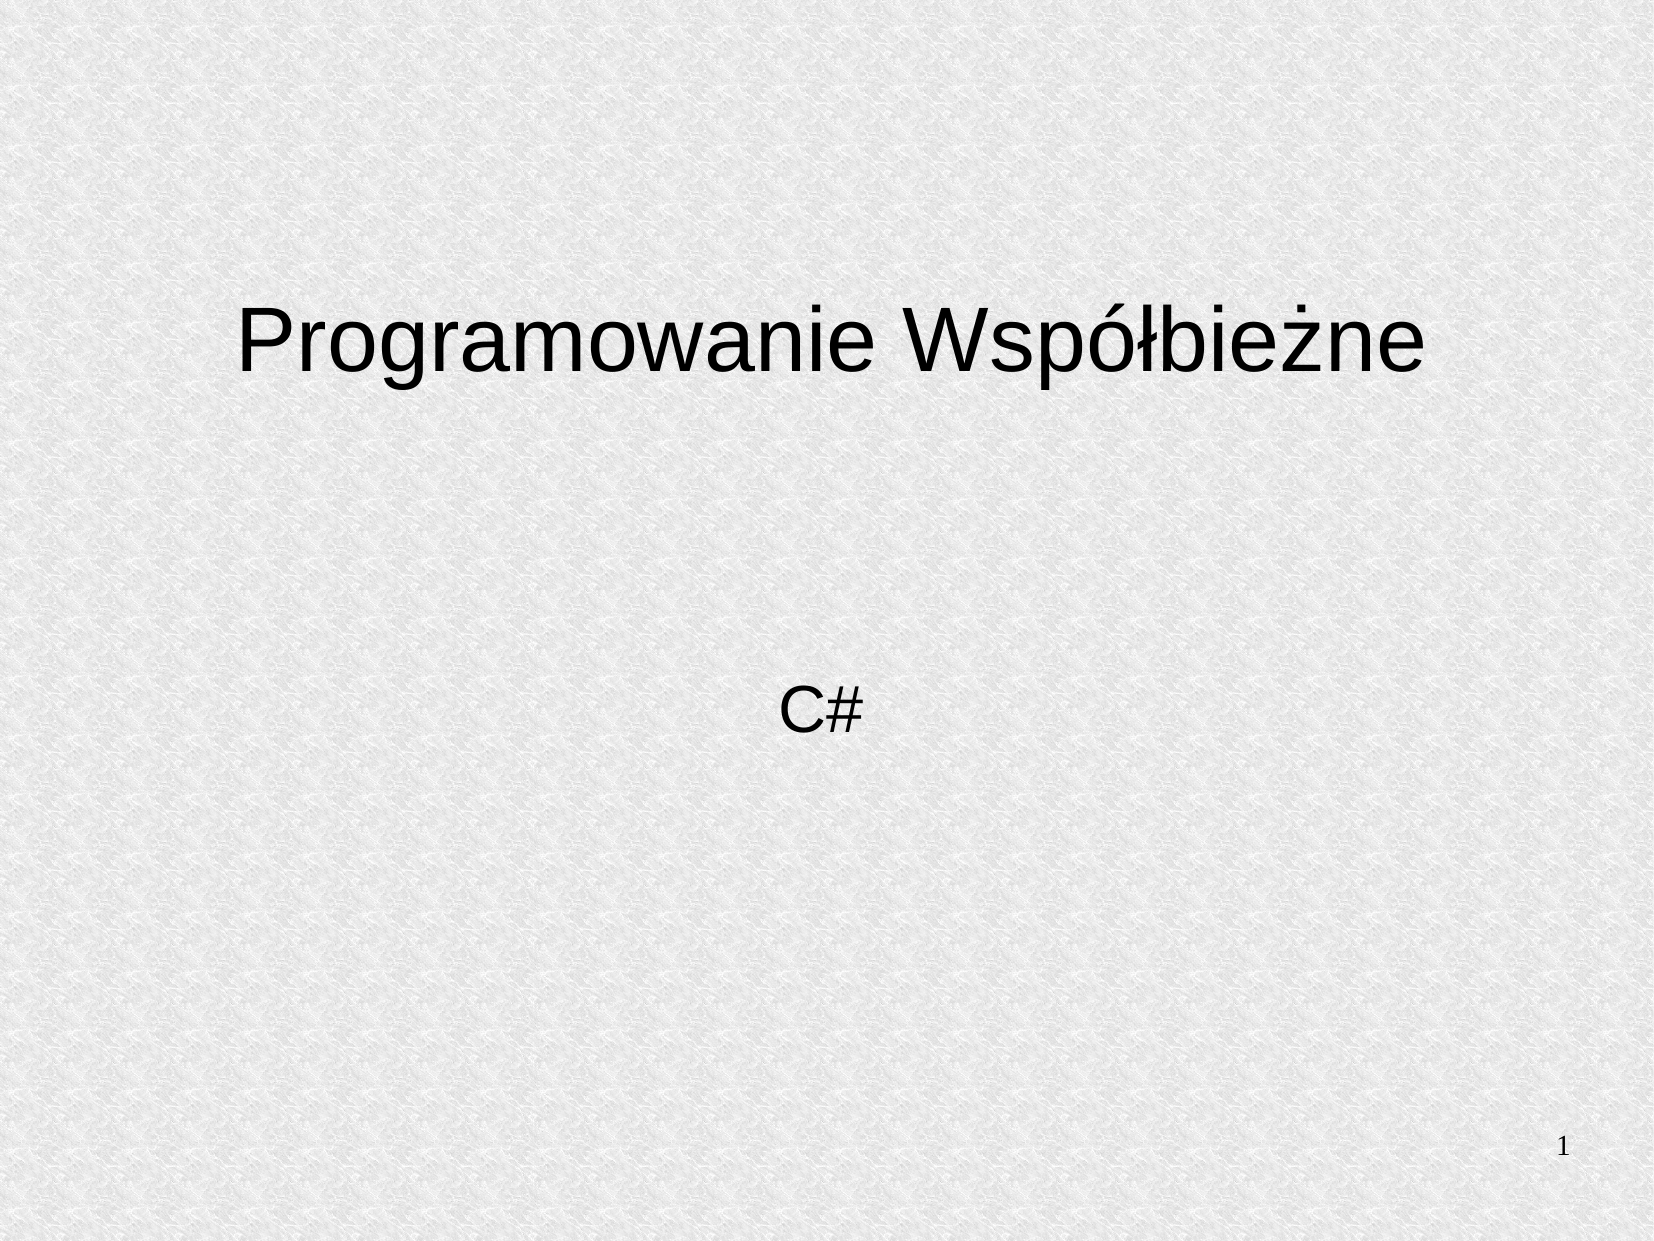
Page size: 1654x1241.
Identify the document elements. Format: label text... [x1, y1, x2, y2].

subtitle C# [76, 501, 1565, 1123]
picture [0, 0, 1654, 1241]
title Programowanie Współbieżne [88, 235, 1577, 443]
